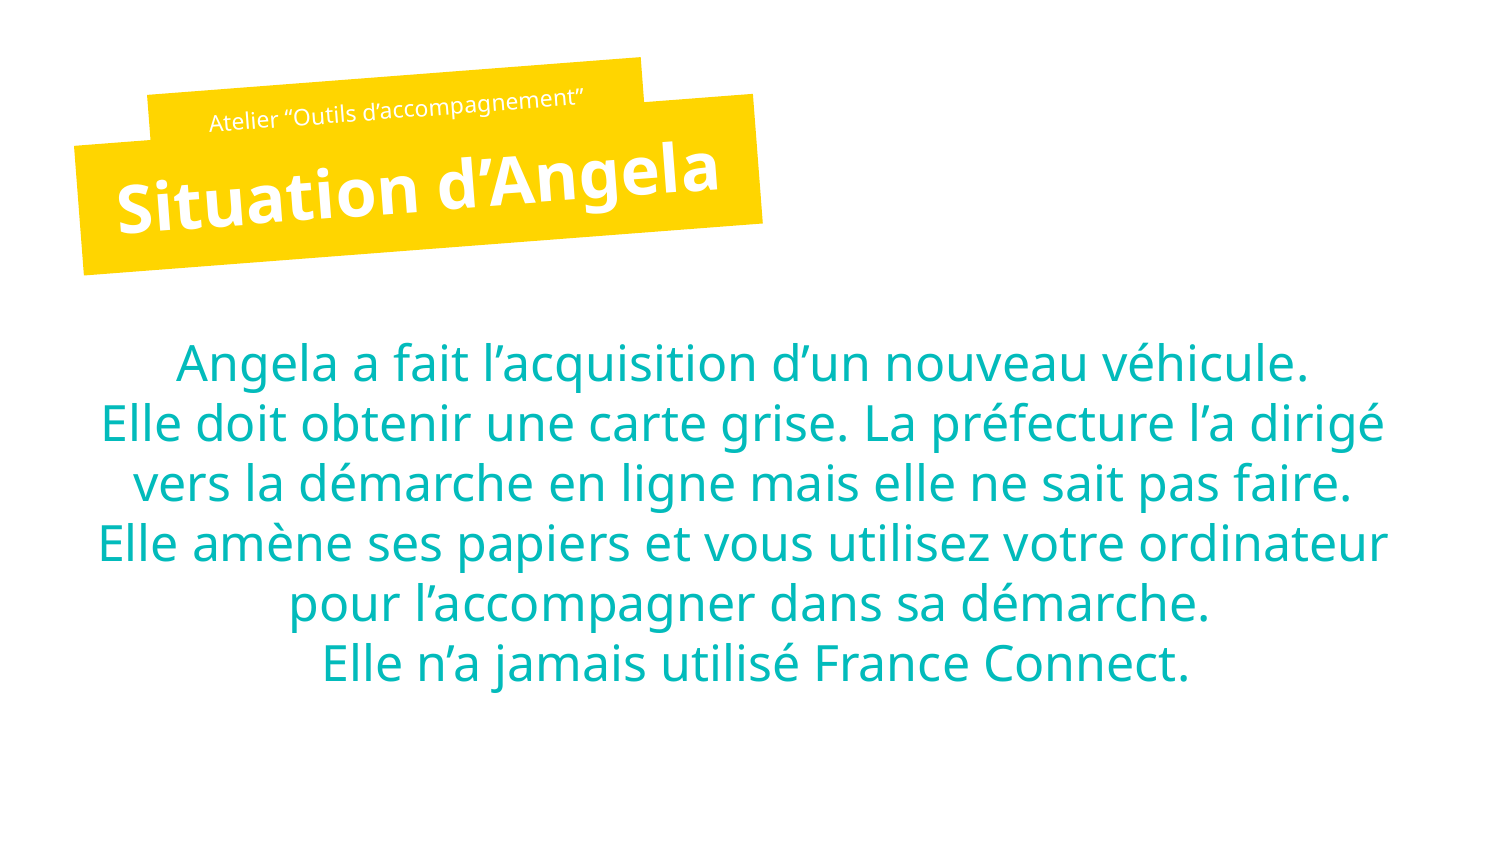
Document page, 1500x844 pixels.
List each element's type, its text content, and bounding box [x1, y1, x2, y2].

text_box Atelier “Outils d’accompagnement” [147, 57, 646, 161]
text_box Angela a fait l’acquisition d’un nouveau véhicule. Elle doit obtenir une carte grise. La préfecture l’a dirigé vers la démarche en ligne mais elle ne sait pas faire. Elle amène ses papiers et vous utilisez votre ordinateur pour l’accompagner dans sa démarche. Elle n’a jamais utilisé France Connect. [0, 179, 1500, 844]
text_box Situation d’Angela [73, 93, 763, 276]
